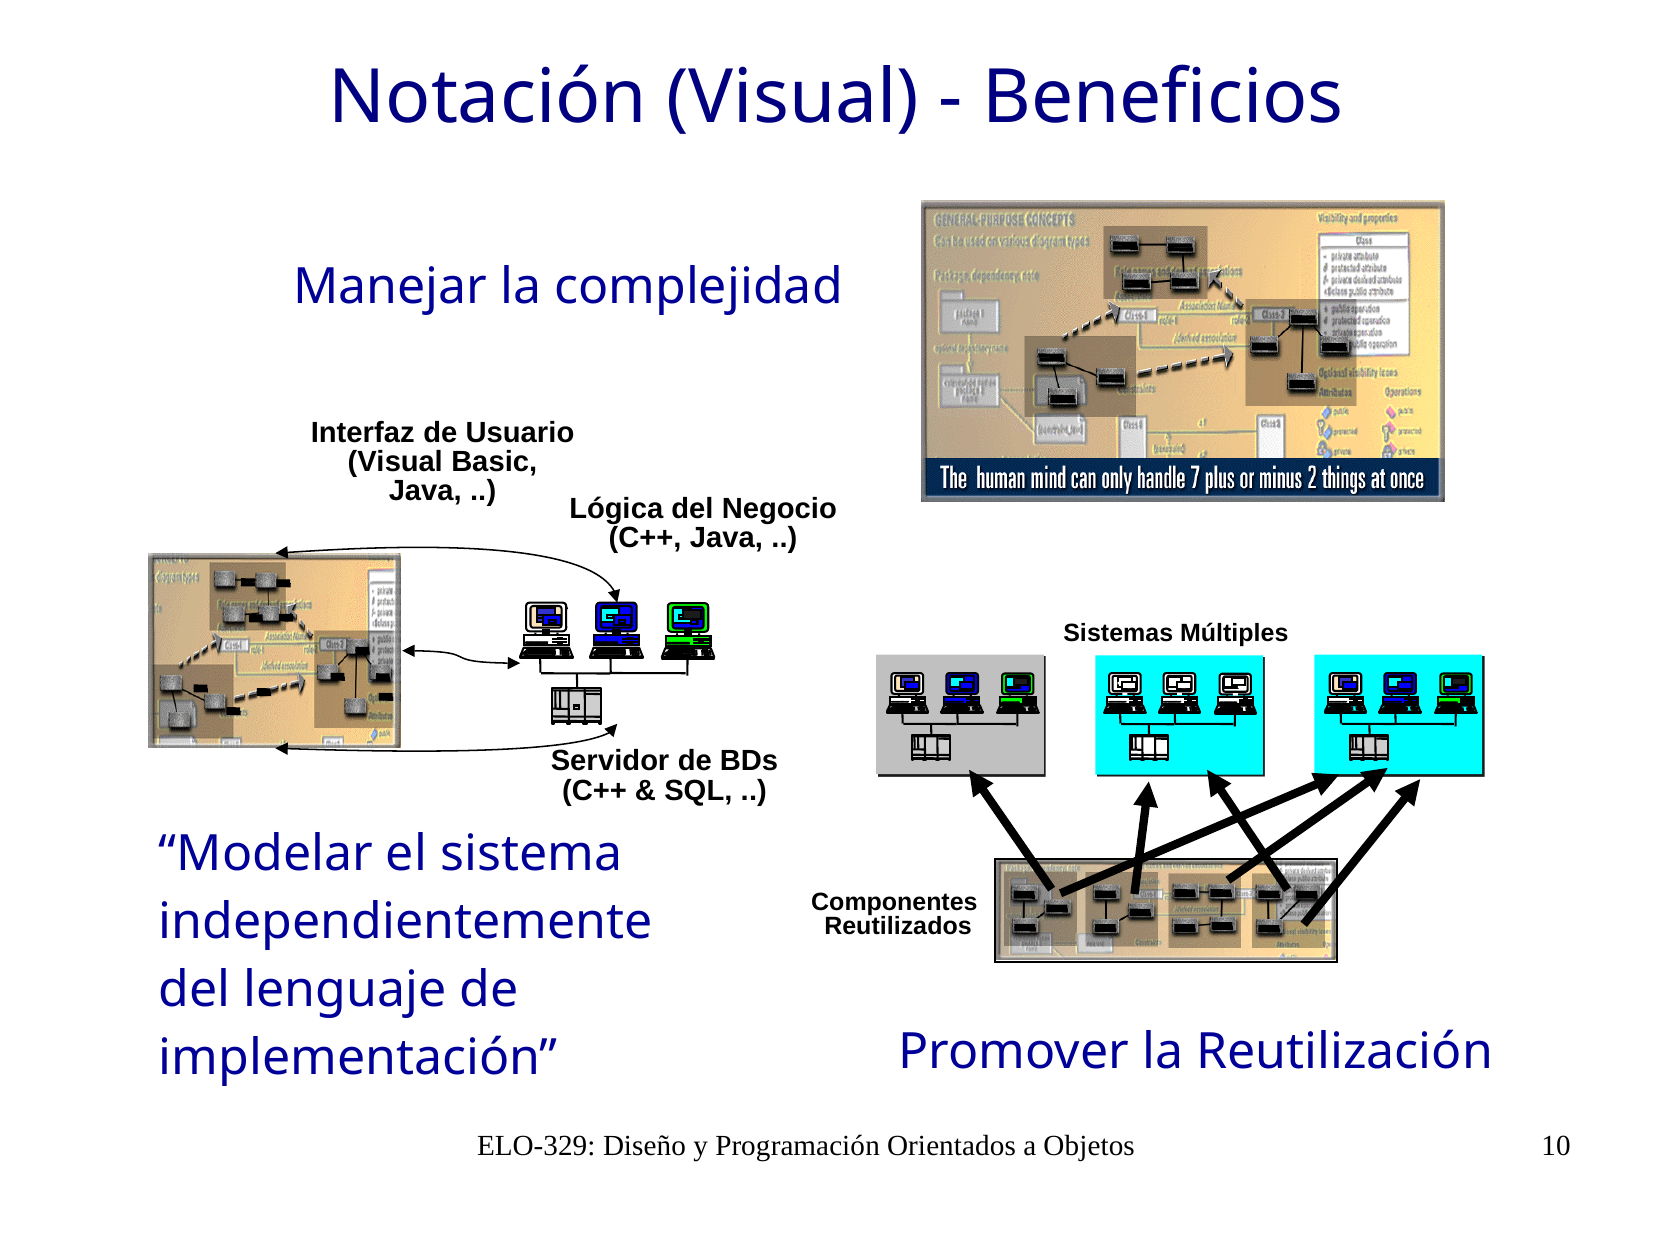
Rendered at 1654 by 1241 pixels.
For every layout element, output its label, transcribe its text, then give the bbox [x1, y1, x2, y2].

text_box “Modelar el sistema independientemente del lenguaje de implementación” [144, 809, 792, 1098]
text_box [523, 635, 569, 646]
text_box [552, 688, 602, 724]
picture [996, 860, 1337, 962]
text_box Interfaz de Usuario (Visual Basic, Java, ..)‏ [296, 412, 590, 514]
text_box Servidor de BDs (C++ & SQL, ..)‏ [535, 740, 794, 814]
text_box Componentes Reutilizados [796, 883, 1000, 947]
text_box [665, 636, 711, 647]
text_box [526, 602, 567, 632]
text_box [876, 654, 1044, 775]
text_box [1314, 654, 1483, 775]
title Notación (Visual) - Beneficios [82, 43, 1571, 145]
text_box [596, 602, 637, 632]
text_box [667, 603, 709, 632]
text_box [570, 692, 583, 715]
text_box Promover la Reutilización [883, 1007, 1509, 1092]
picture [148, 553, 403, 749]
text_box [1095, 655, 1263, 775]
text_box [562, 692, 567, 707]
text_box Sistemas Múltiples [1048, 614, 1304, 654]
text_box Manejar la complejidad [278, 242, 859, 327]
picture [921, 200, 1446, 503]
text_box Lógica del Negocio (C++, Java, ..)‏ [554, 488, 852, 561]
text_box [593, 635, 639, 646]
